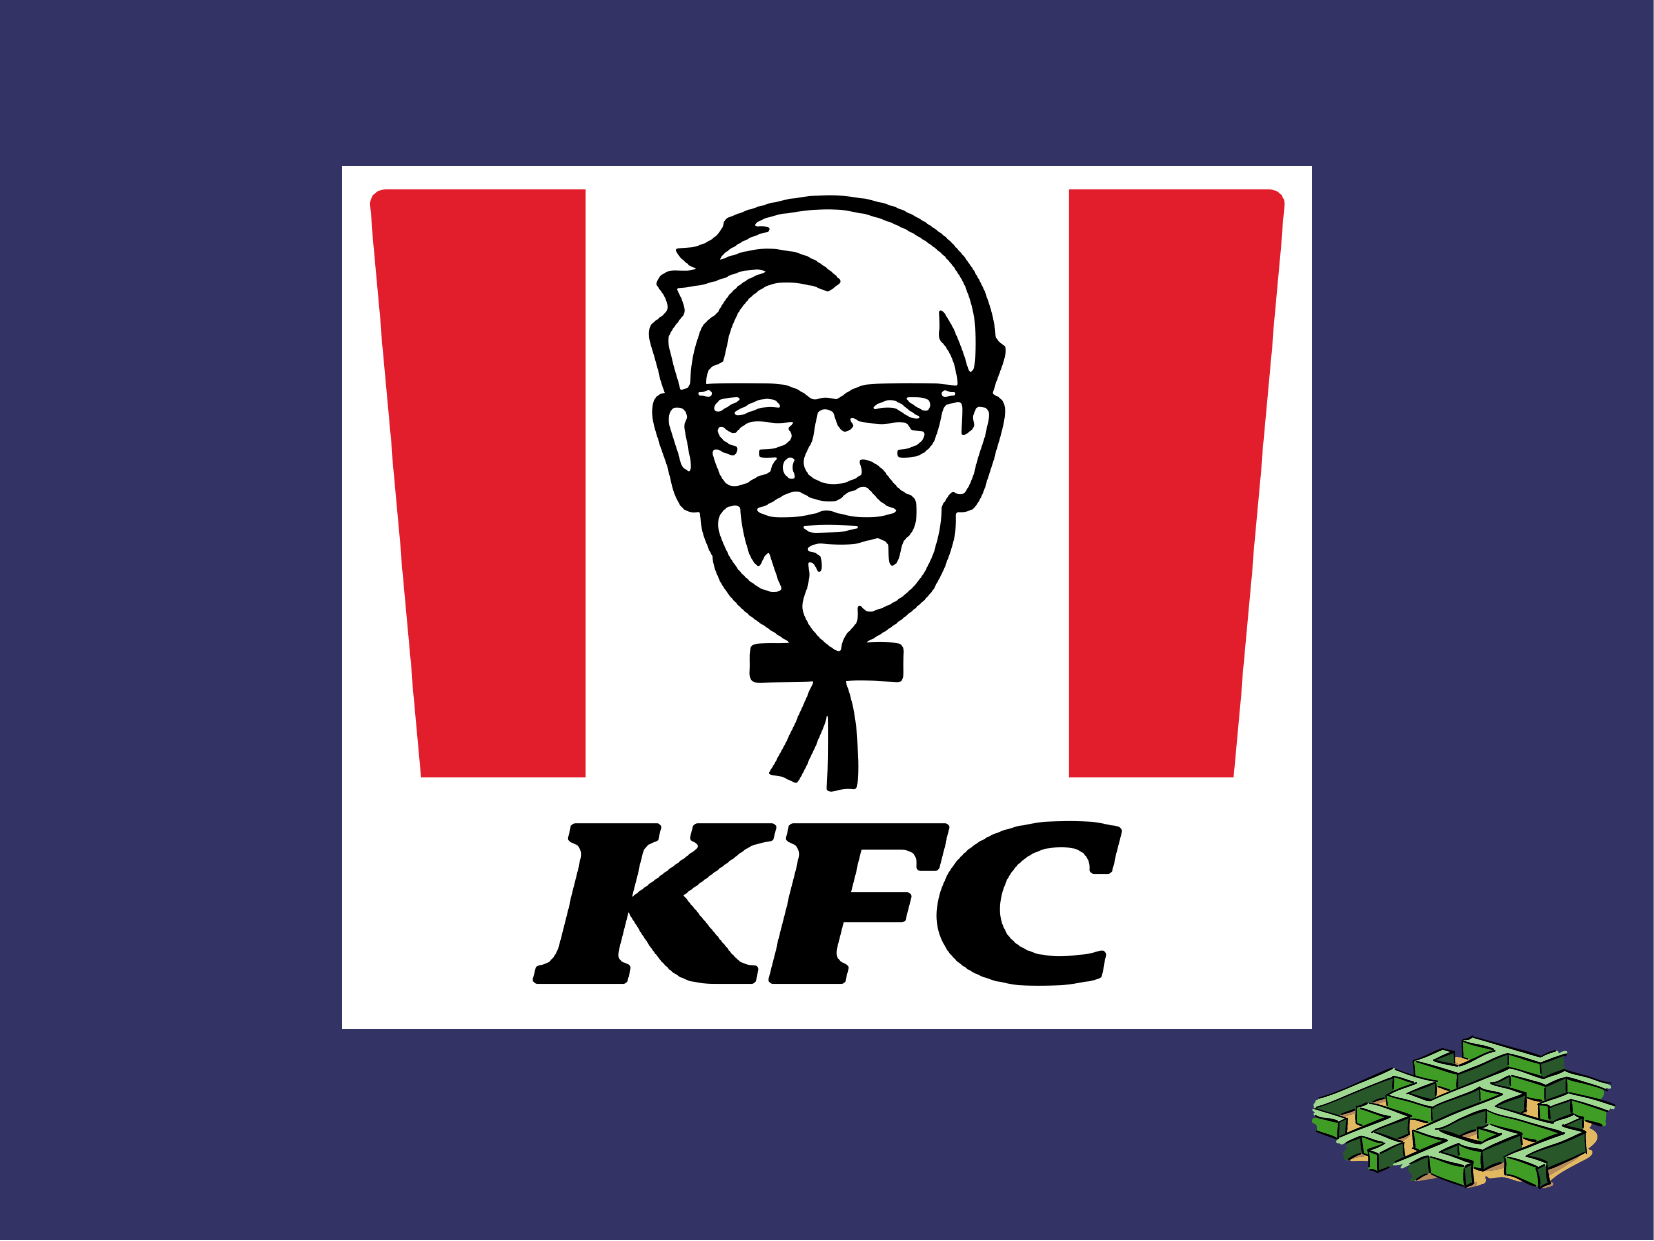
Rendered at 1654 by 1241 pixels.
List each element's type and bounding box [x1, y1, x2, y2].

picture [342, 166, 1312, 1030]
